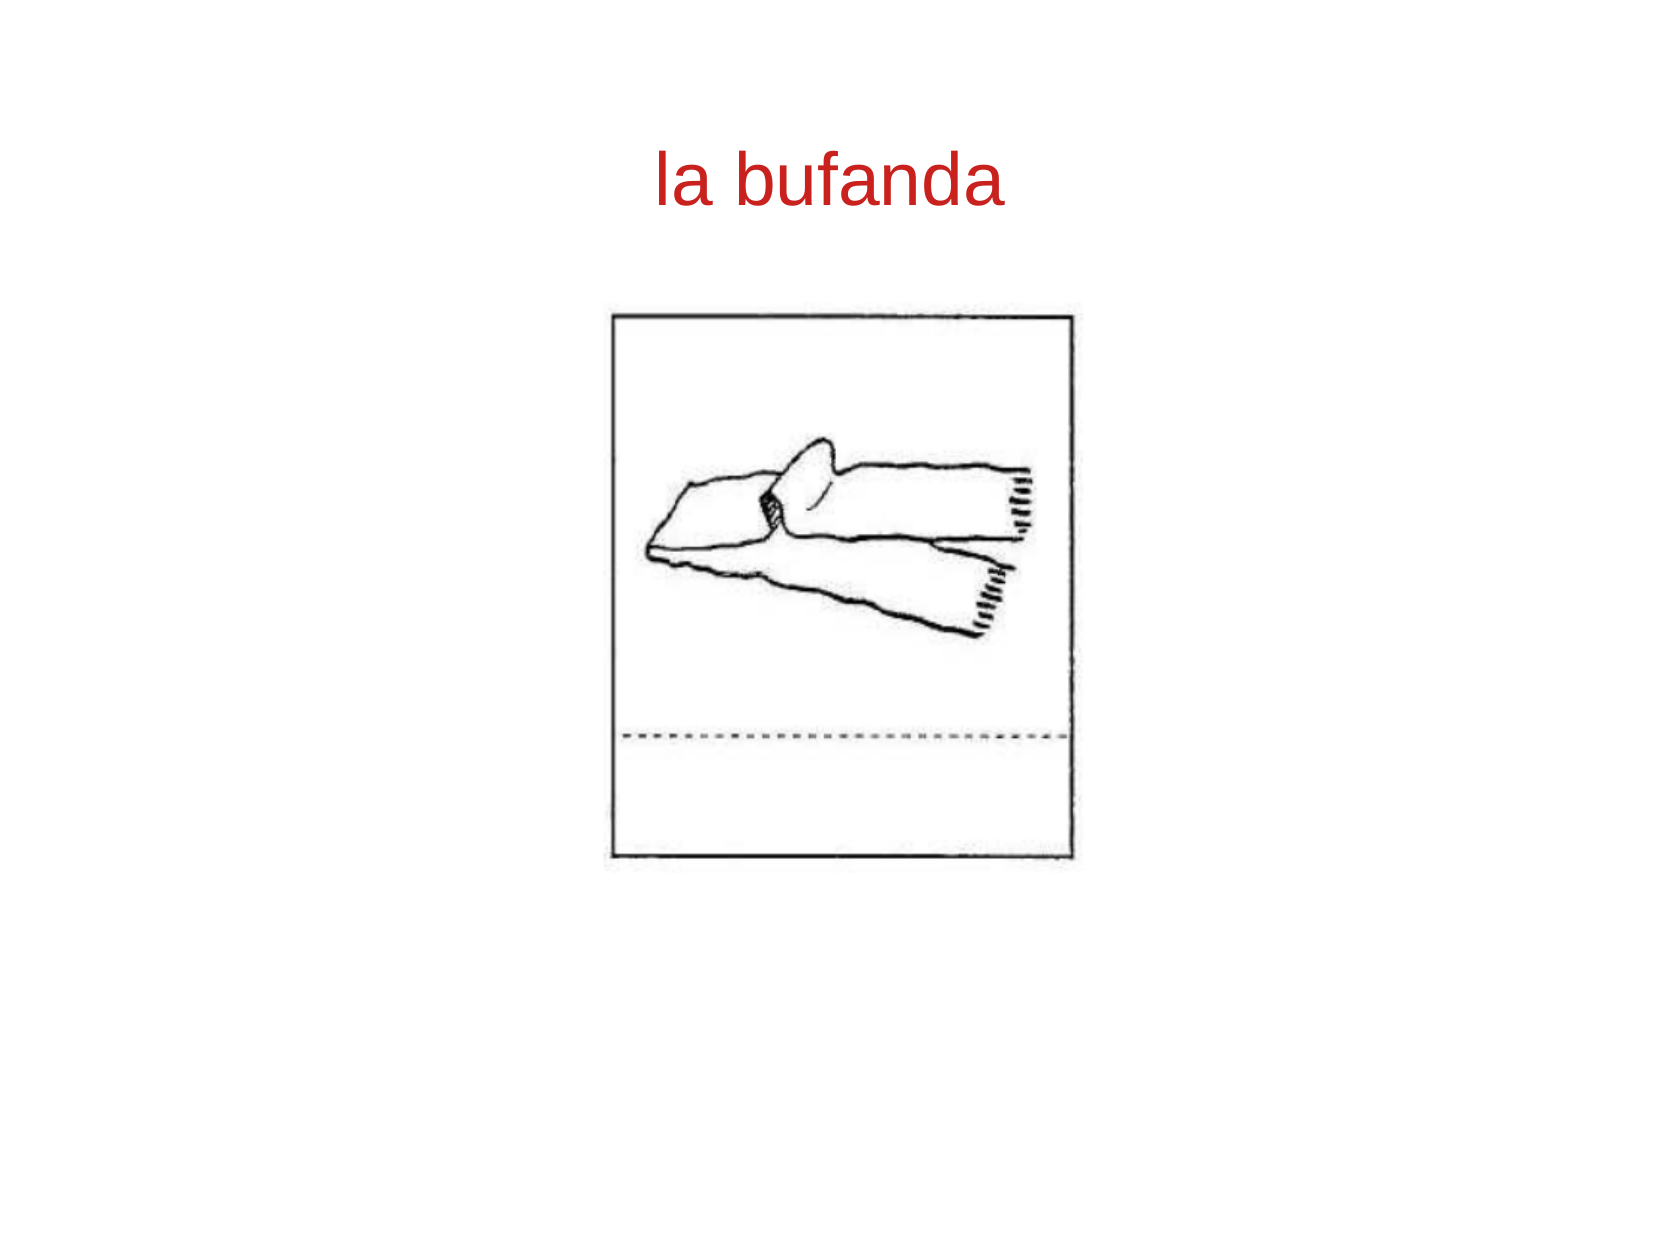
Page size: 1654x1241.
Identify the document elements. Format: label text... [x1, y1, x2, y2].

picture [581, 291, 1094, 873]
text_box la bufanda [289, 94, 1371, 257]
